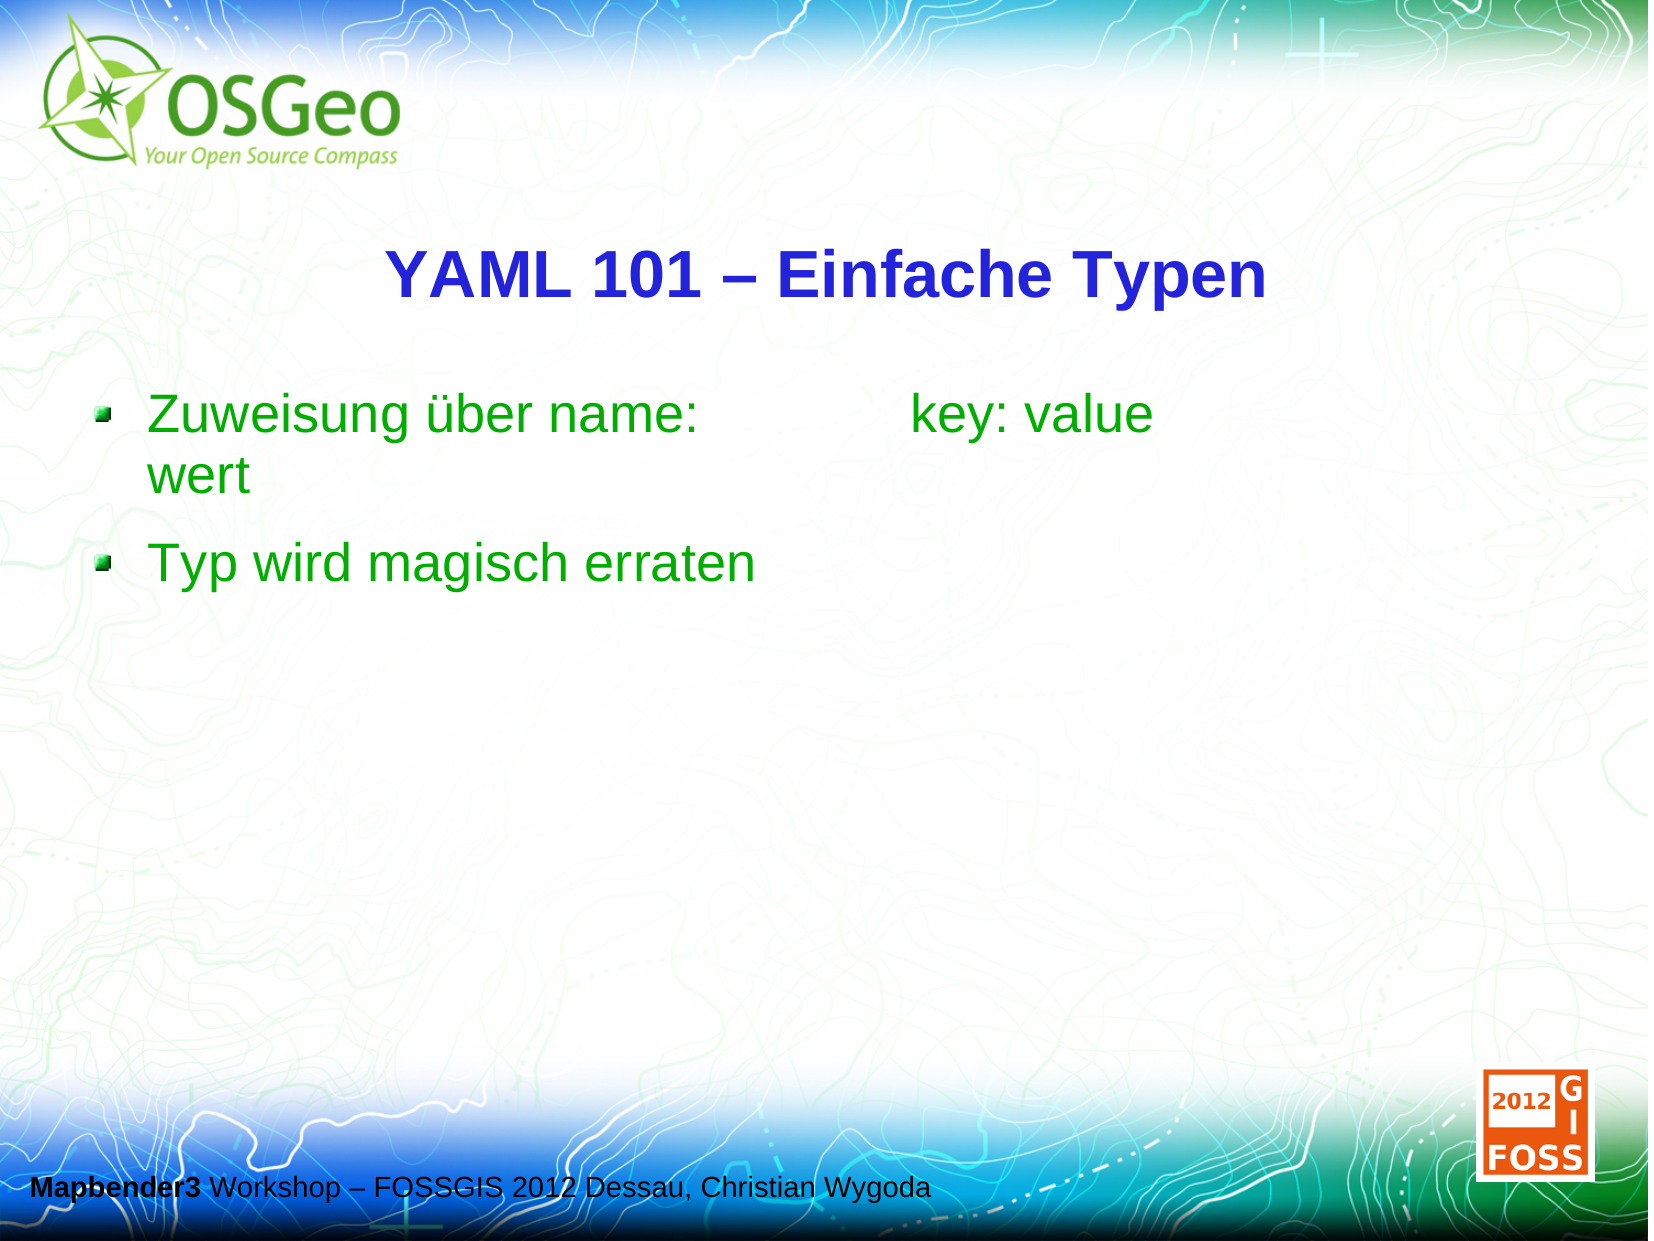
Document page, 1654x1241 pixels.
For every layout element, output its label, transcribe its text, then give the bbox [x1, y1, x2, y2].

title YAML 101 – Einfache Typen [82, 200, 1571, 349]
list key: value [839, 383, 1566, 1203]
picture [0, 0, 1648, 1241]
list Zuweisung über name: wert Typ wird magisch erraten [76, 383, 803, 1203]
